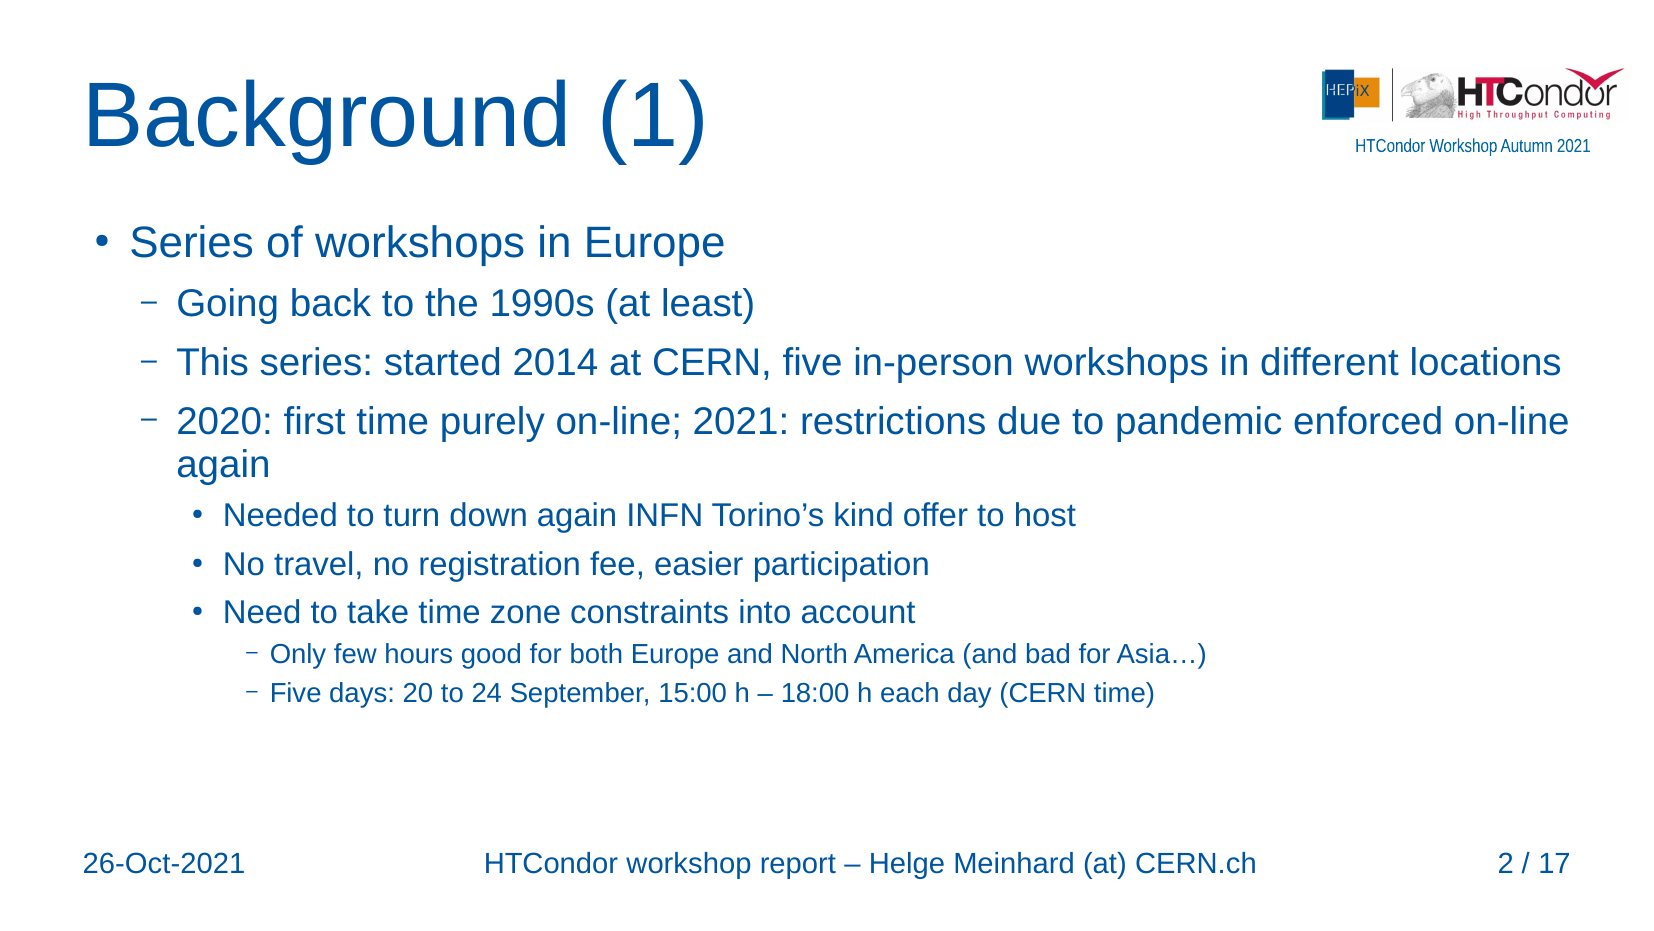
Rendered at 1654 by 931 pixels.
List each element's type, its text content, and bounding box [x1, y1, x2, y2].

list Series of workshops in Europe Going back to the 1990s (at least) This series: started 2014 at CERN, five in-person workshops in different locations 2020: first time purely on-line; 2021: restrictions due to pandemic enforced on-line again Needed to turn down again INFN Torino’s kind offer to host No travel, no registration fee, easier participation Need to take time zone constraints into account Only few hours good for both Europe and North America (and bad for Asia…) Five days: 20 to 24 September, 15:00 h – 18:00 h each day (CERN time) [82, 217, 1571, 758]
title Background (1) [82, 37, 1308, 193]
